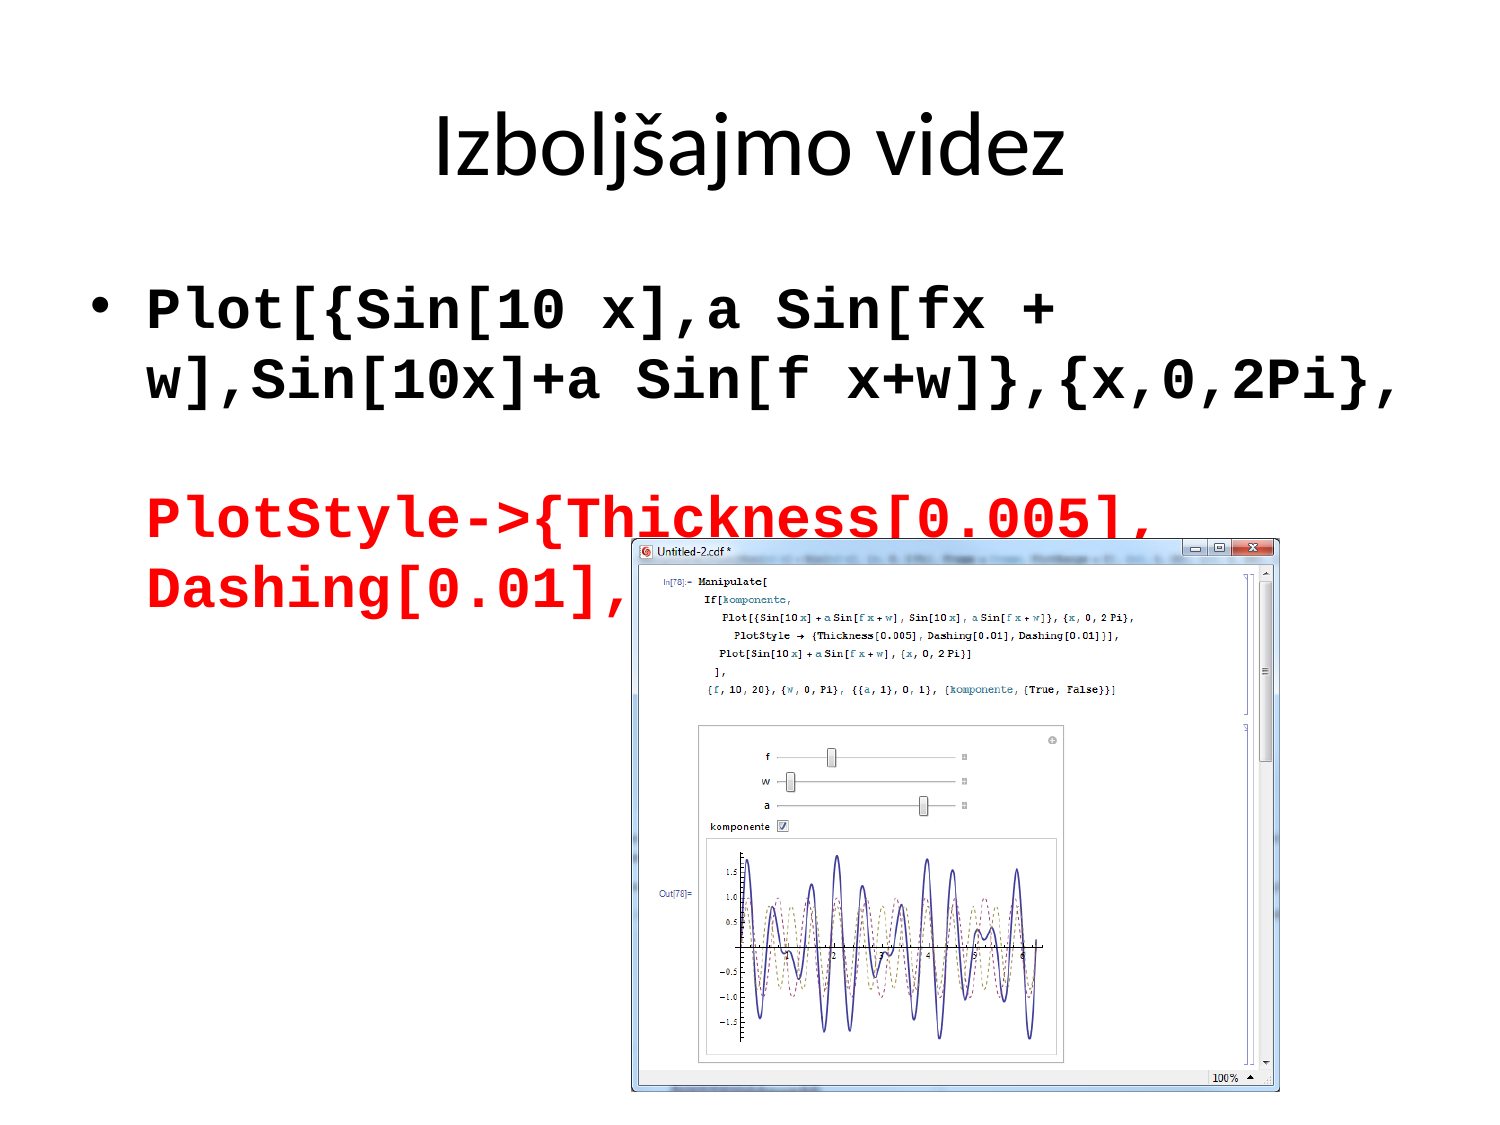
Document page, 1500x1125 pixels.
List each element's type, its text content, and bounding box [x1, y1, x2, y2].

list Plot[{Sin[10 x],a Sin[fx + w],Sin[10x]+a Sin[f x+w]},{x,0,2Pi}, PlotStyle->{Thickness[0.005], Dashing[0.01], Dashing[0.01]}], [75, 262, 1425, 1005]
picture [631, 538, 1280, 1092]
title Izboljšajmo videz [75, 45, 1425, 233]
